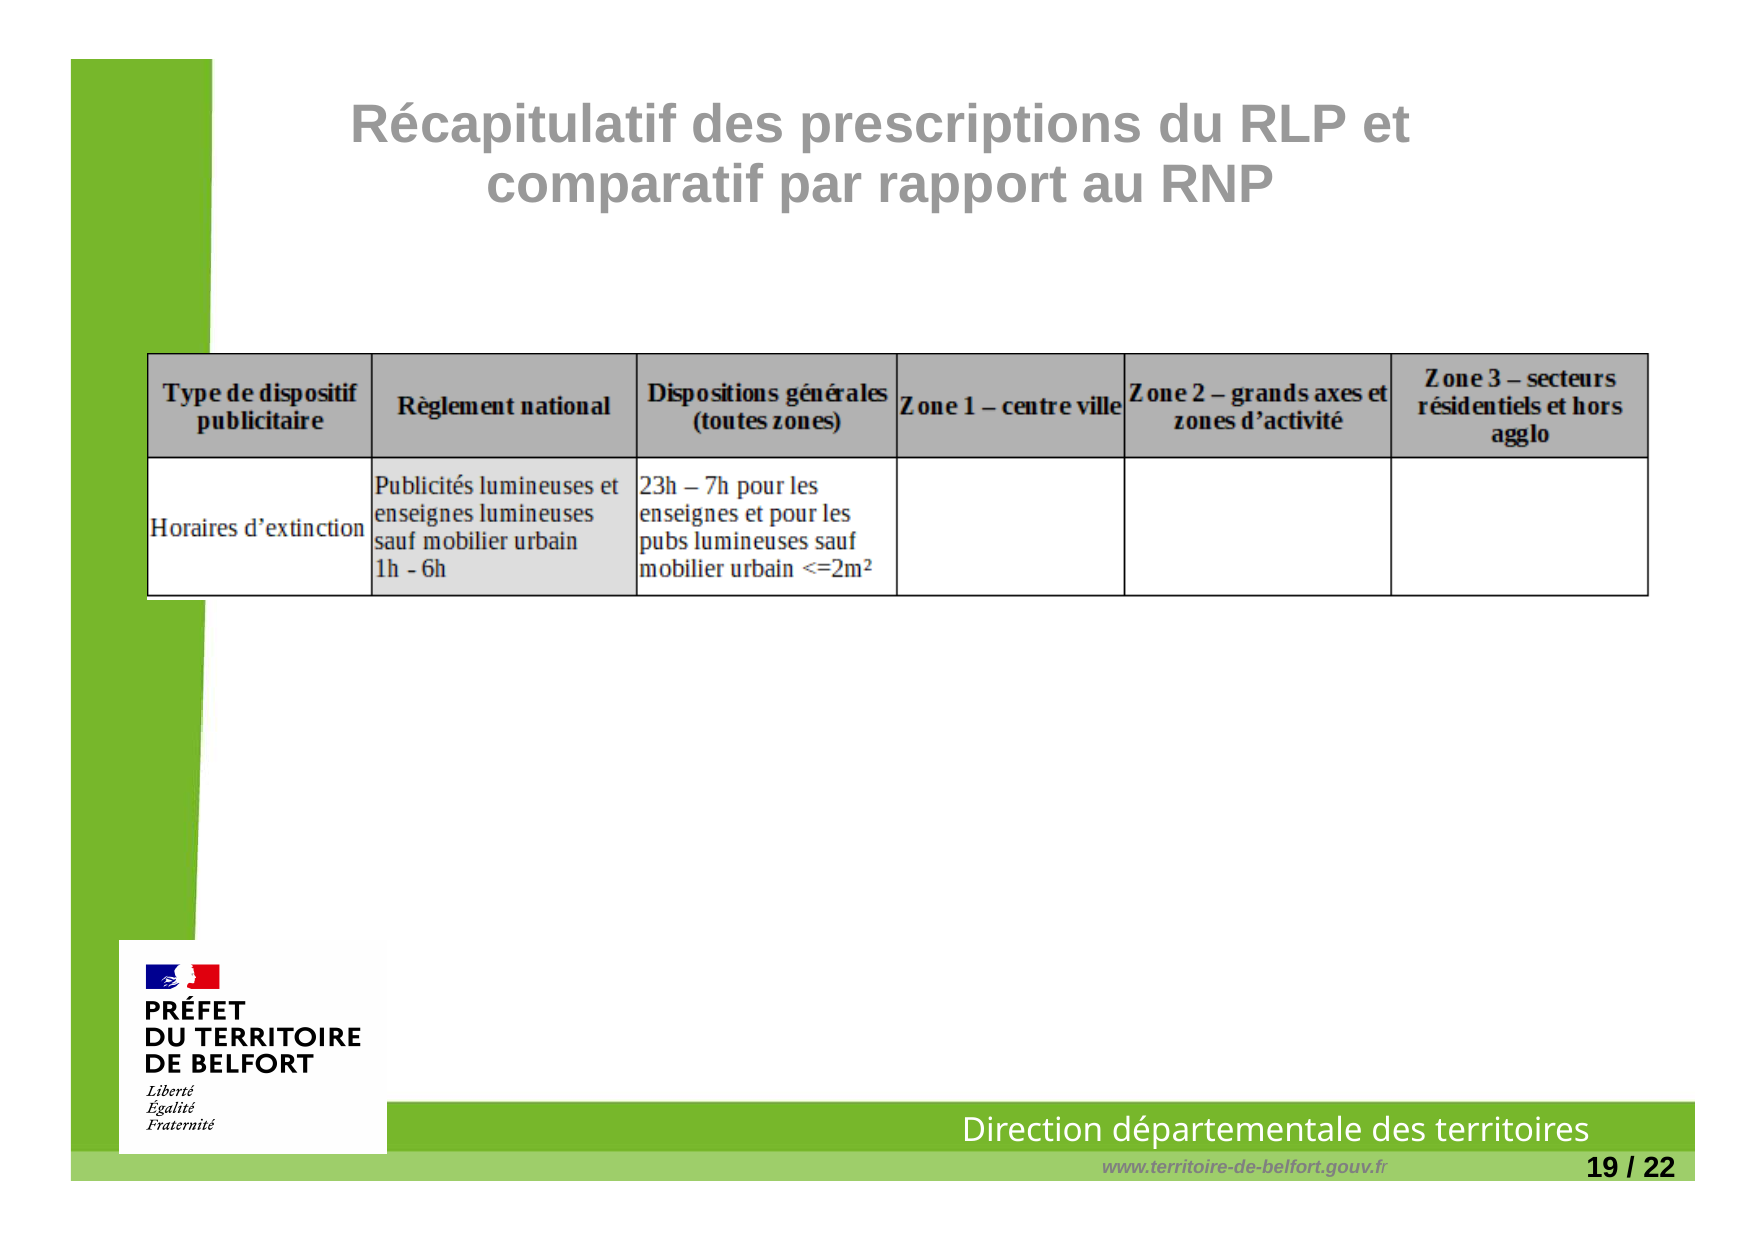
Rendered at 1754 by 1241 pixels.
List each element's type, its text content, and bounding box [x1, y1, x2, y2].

title Récapitulatif des prescriptions du RLP et comparatif par rapport au RNP [145, 71, 1618, 237]
picture [70, 59, 1695, 1181]
